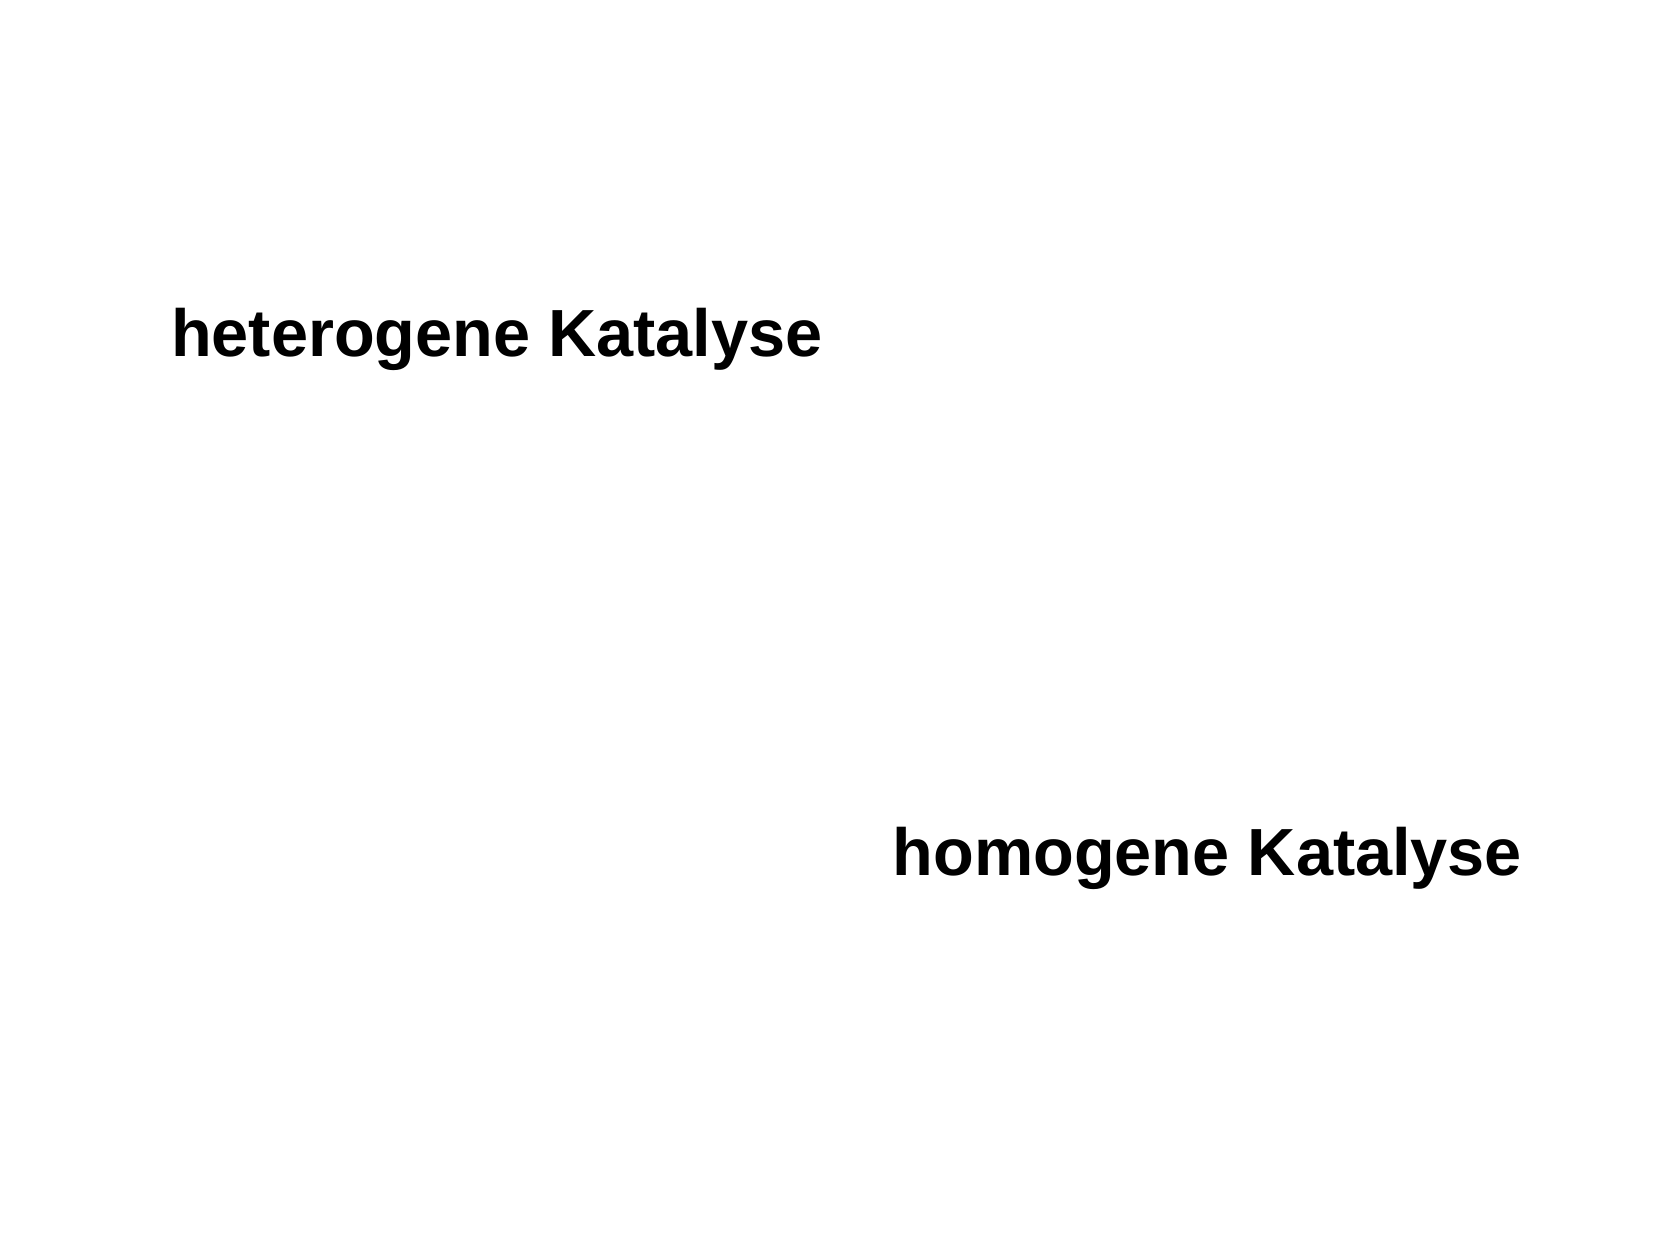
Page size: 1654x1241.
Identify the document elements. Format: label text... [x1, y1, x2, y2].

list heterogene Katalyse homogene Katalyse [82, 290, 1571, 1109]
